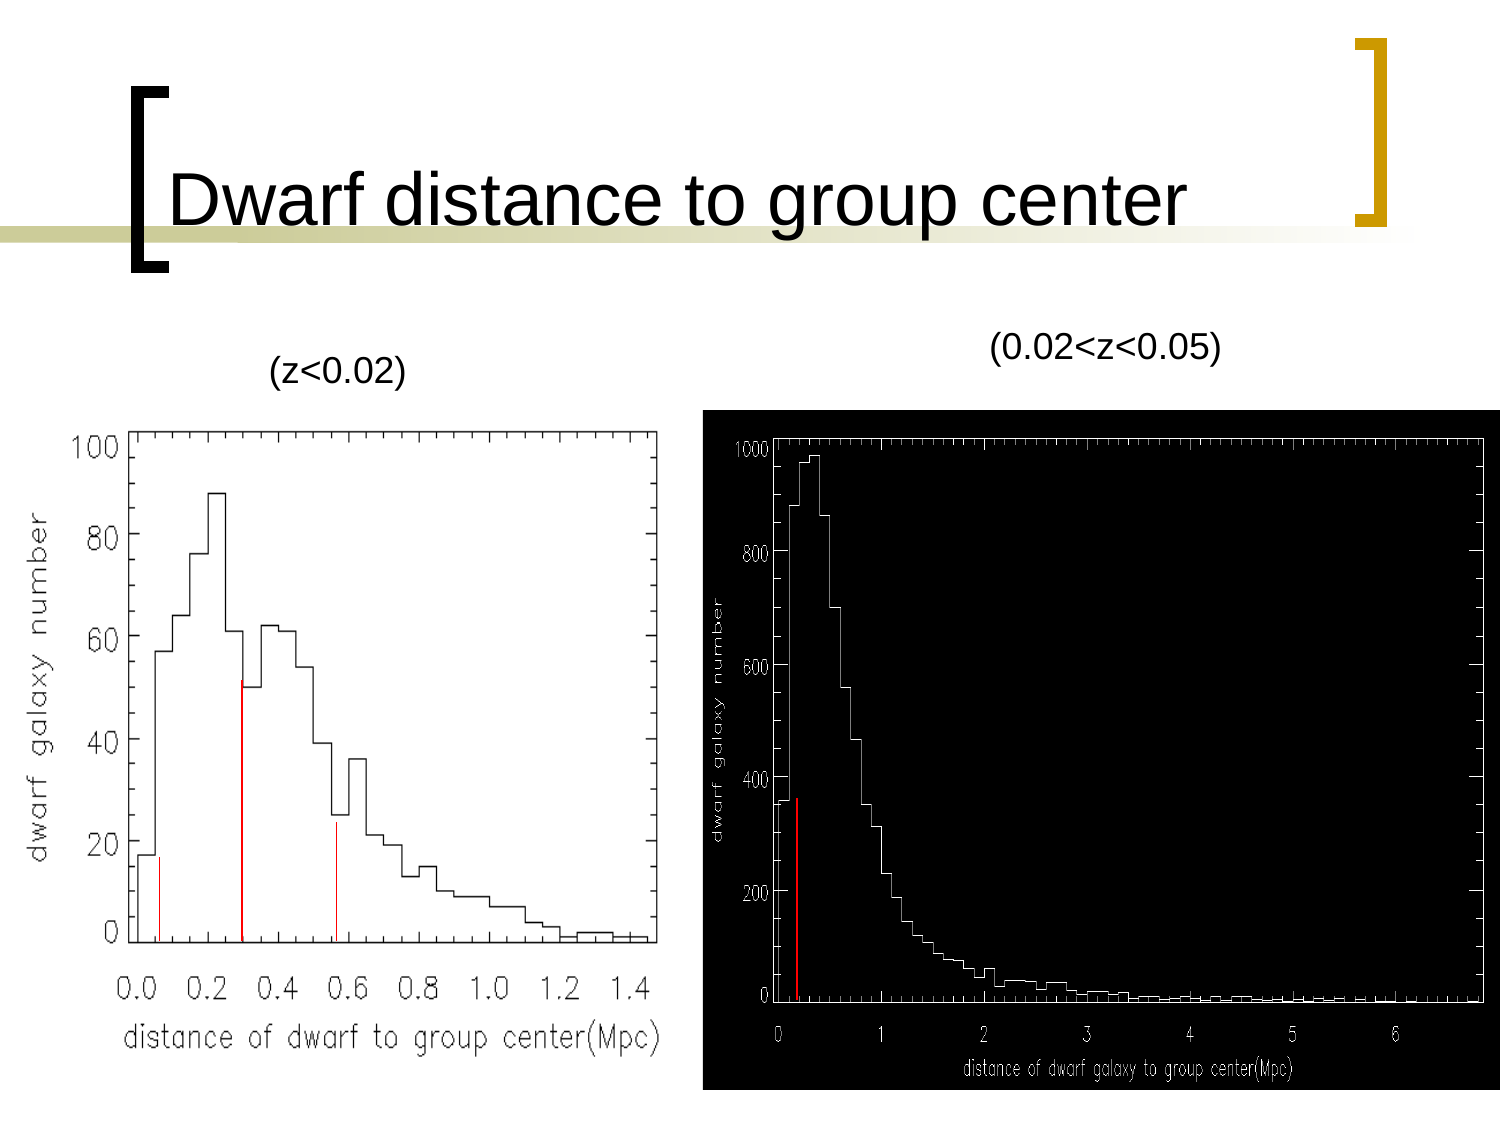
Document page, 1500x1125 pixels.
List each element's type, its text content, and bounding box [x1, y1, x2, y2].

text_box (0.02<z<0.05) [974, 314, 1247, 375]
text_box (z<0.02) [253, 337, 514, 399]
picture [0, 408, 680, 1071]
picture [702, 410, 1500, 1090]
title Dwarf distance to group center [152, 15, 1328, 248]
